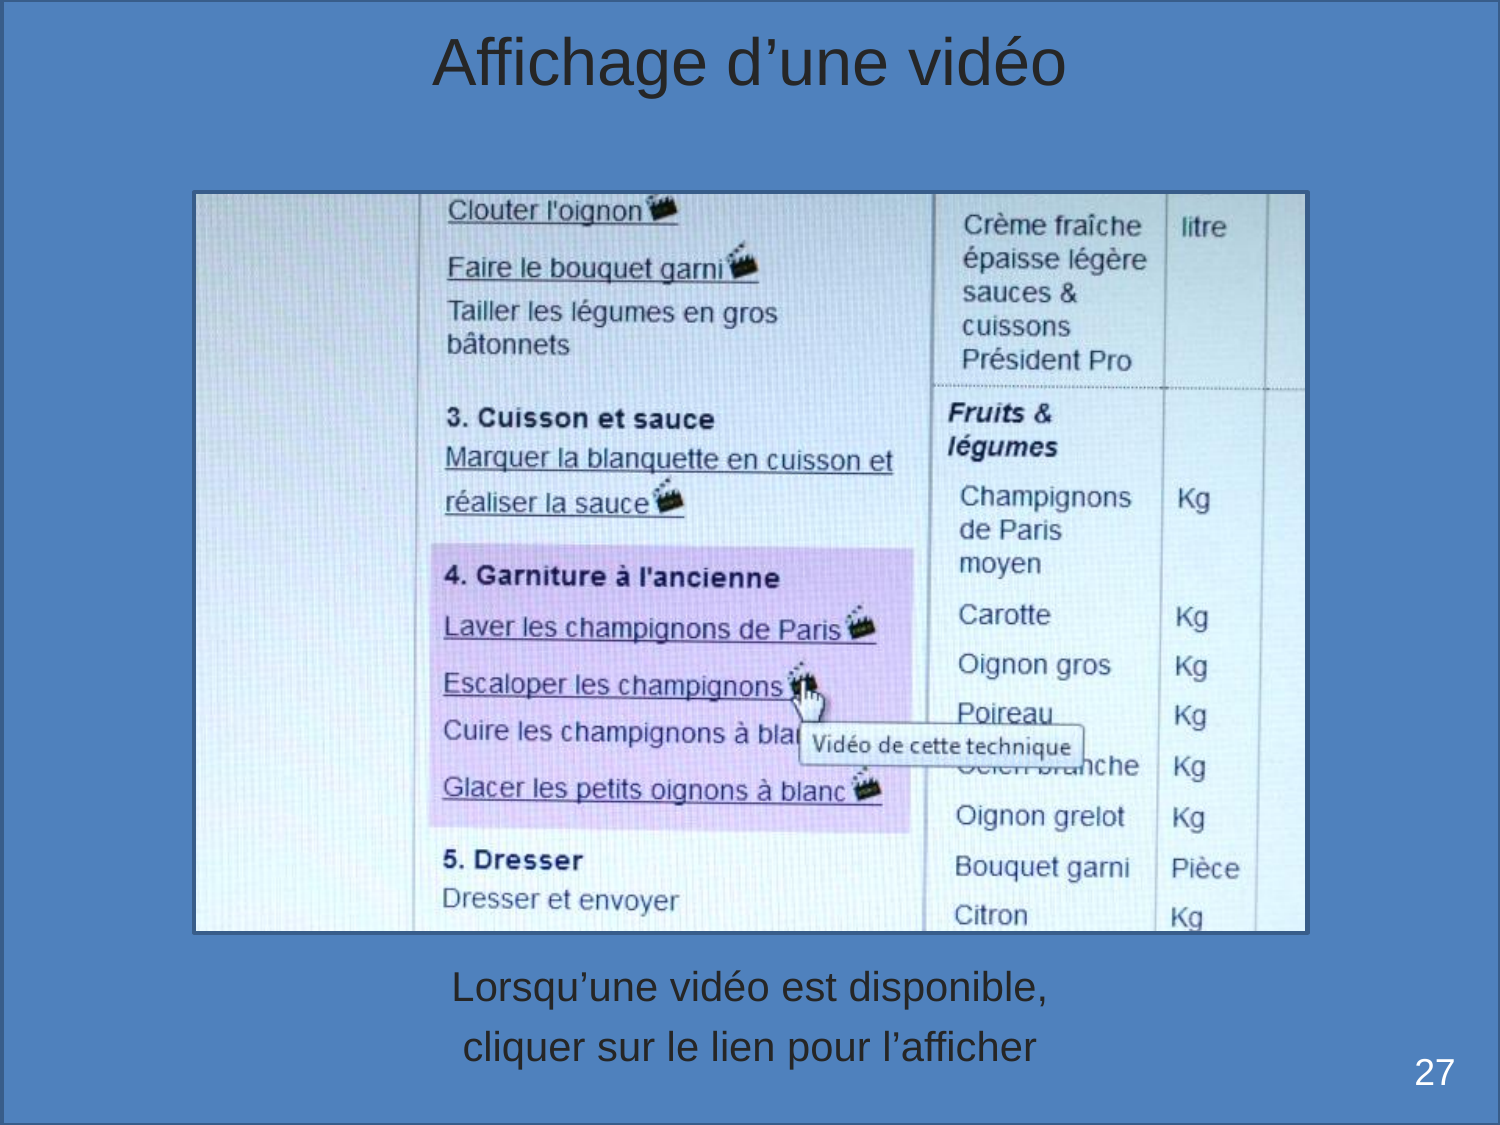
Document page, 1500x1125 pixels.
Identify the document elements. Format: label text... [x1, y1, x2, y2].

text_box <numéro> [1387, 1040, 1483, 1101]
picture [195, 193, 1307, 932]
text_box [1, 0, 1500, 1125]
text_box Affichage d’une vidéo [135, 10, 1365, 138]
subtitle Lorsqu’une vidéo est disponible, cliquer sur le lien pour l’afficher [135, 952, 1365, 1118]
